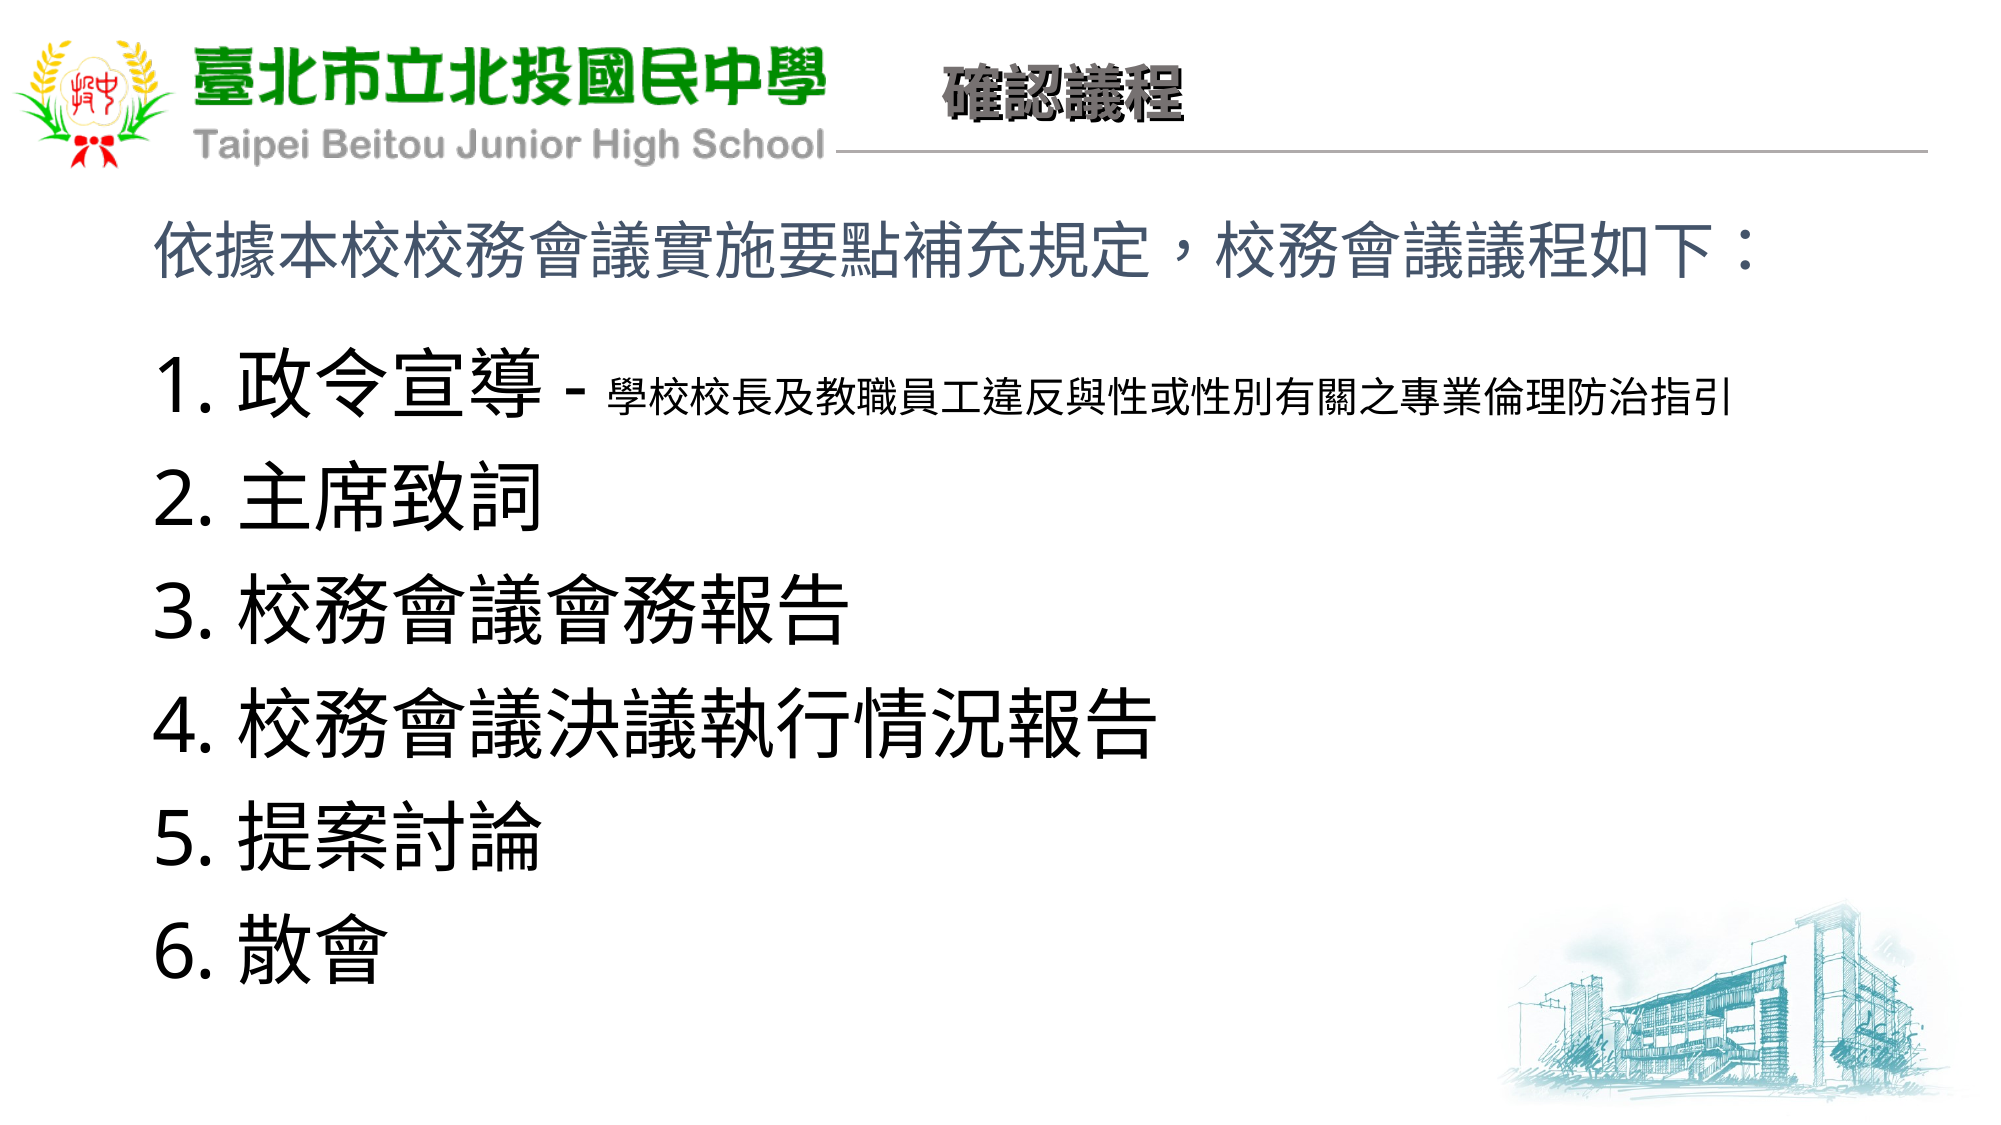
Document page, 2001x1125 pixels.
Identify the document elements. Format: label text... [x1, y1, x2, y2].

list 政令宣導-學校校長及教職員工違反與性或性別有關之專業倫理防治指引 主席致詞 校務會議會務報告 校務會議決議執行情況報告 提案討論 散會 [137, 328, 1863, 1014]
text_box 依據本校校務會議實施要點補充規定，校務會議議程如下： [137, 209, 1863, 306]
title 確認議程 [926, 52, 1929, 137]
